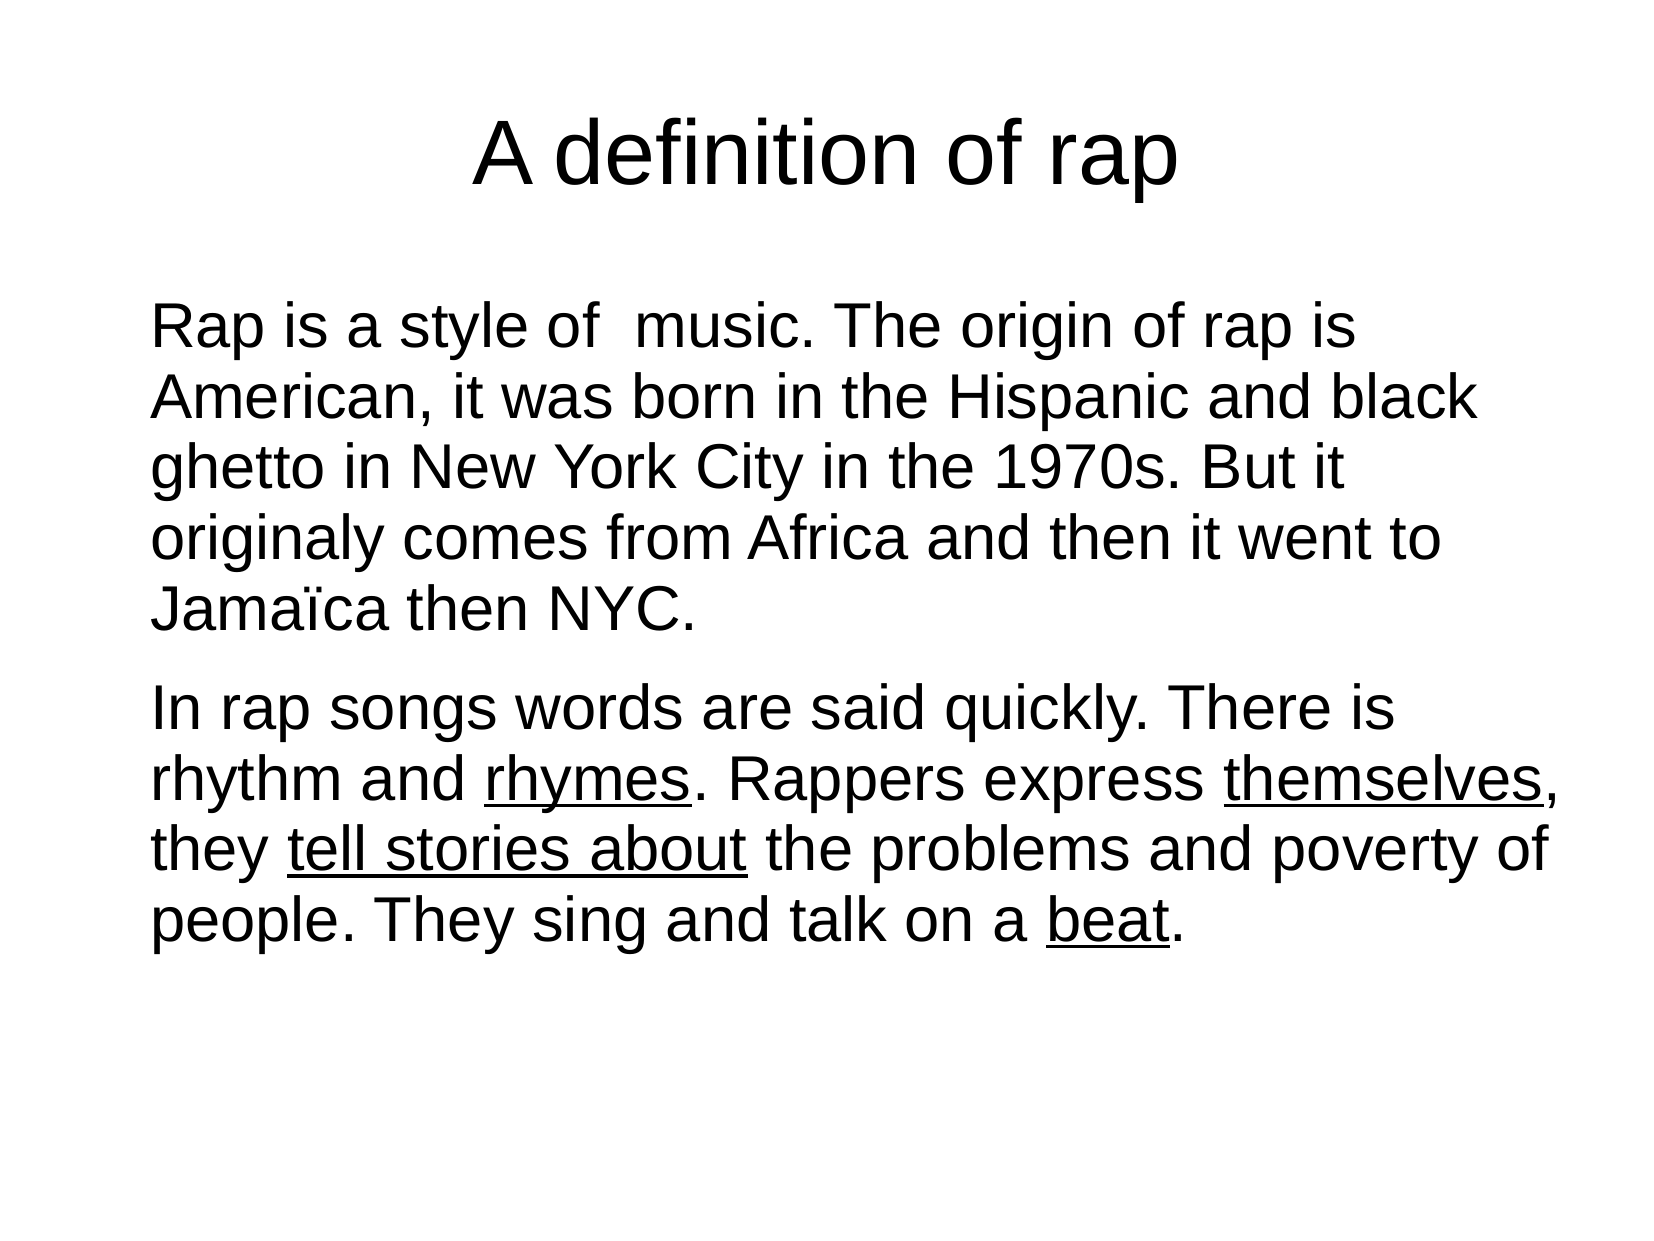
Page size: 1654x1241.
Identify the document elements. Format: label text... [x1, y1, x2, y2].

title A definition of rap [82, 49, 1571, 257]
list Rap is a style of music. The origin of rap is American, it was born in the Hispanic and black ghetto in New York City in the 1970s. But it originaly comes from Africa and then it went to Jamaïca then NYC. In rap songs words are said quickly. There is rhythm and rhymes. Rappers express themselves, they tell stories about the problems and poverty of people. They sing and talk on a beat. [82, 290, 1571, 1010]
